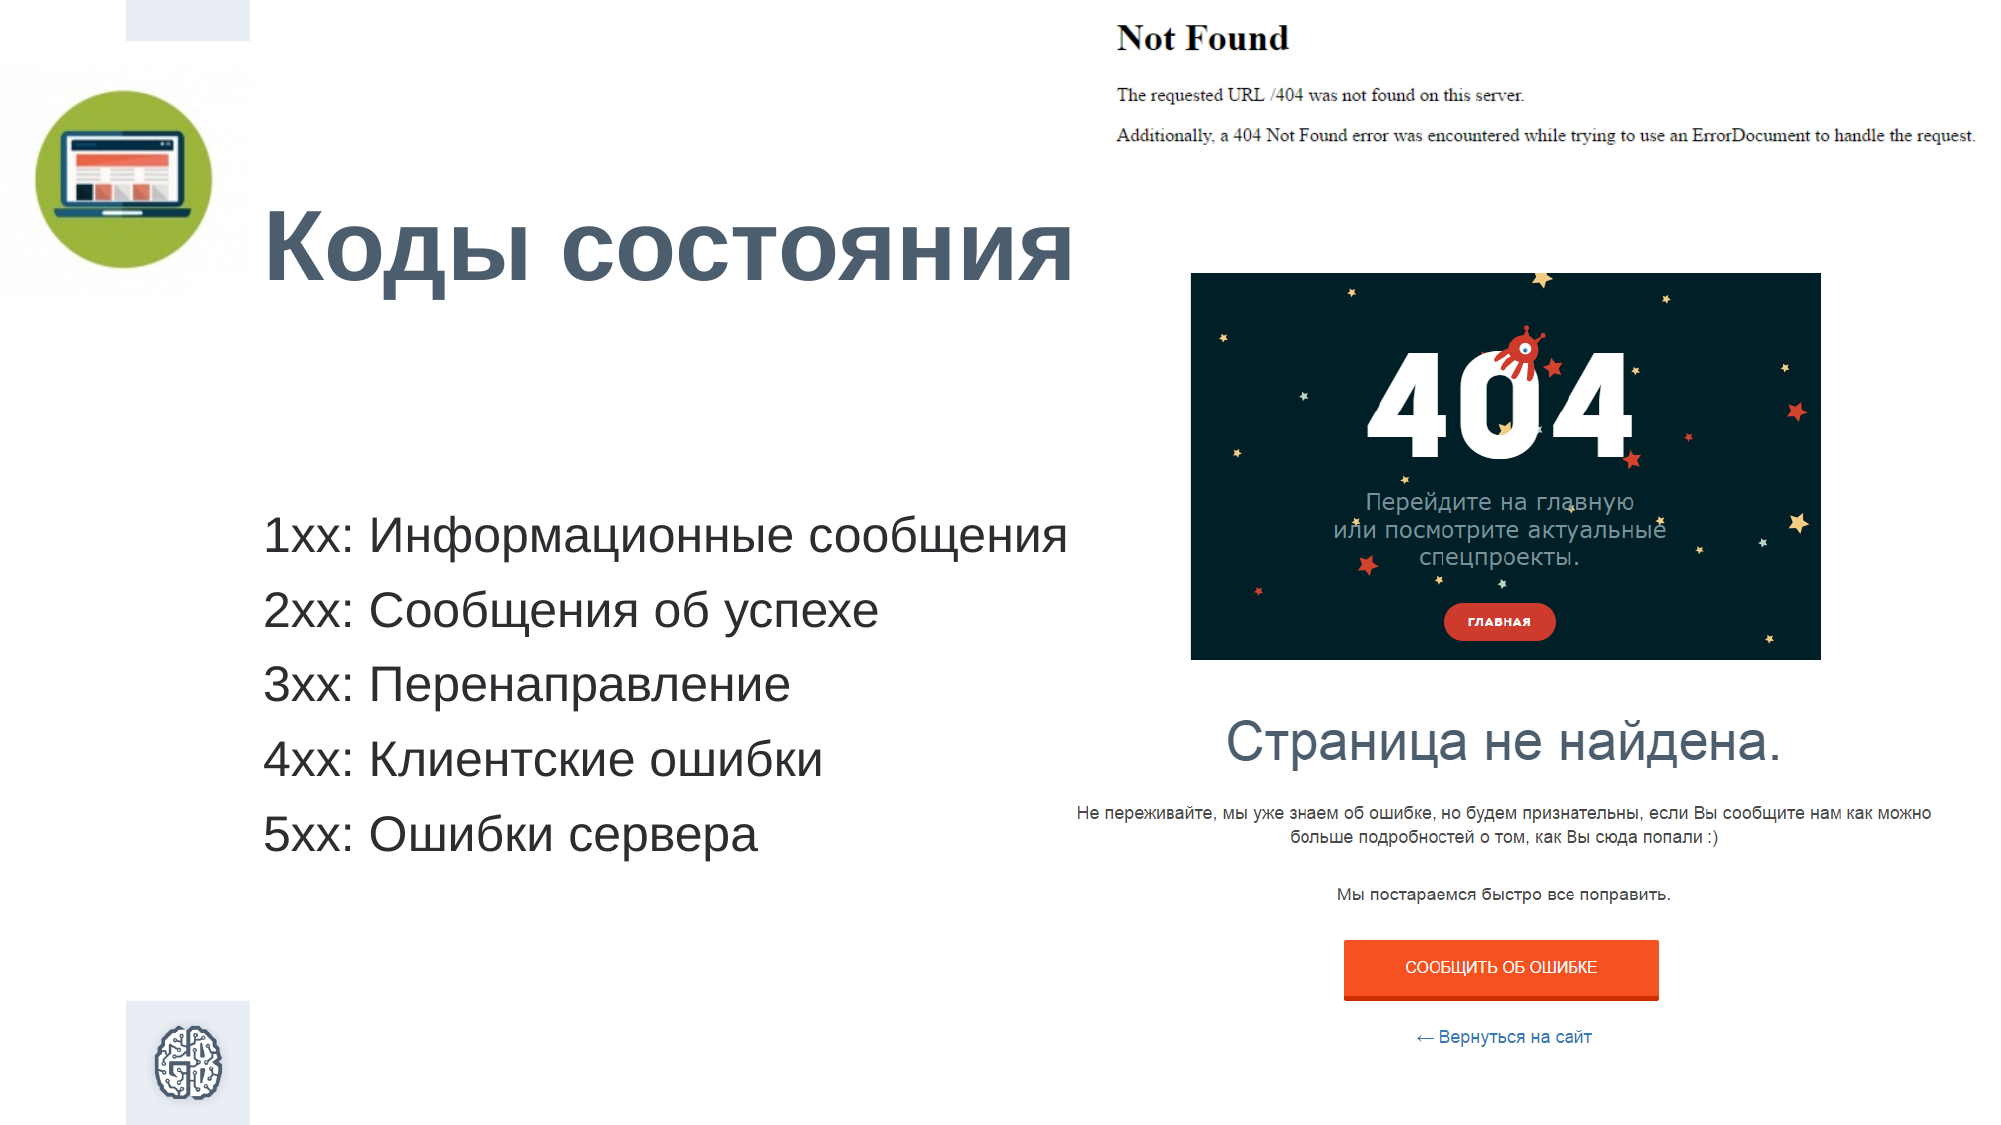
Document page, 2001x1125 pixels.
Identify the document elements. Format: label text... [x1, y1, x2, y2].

picture [144, 1016, 232, 1110]
picture [1038, 685, 1974, 1106]
picture [1190, 273, 1821, 660]
list 1xx: Информационные сообщения 2xx: Сообщения об успехе 3xx: Перенаправление 4xx: Клиентские ошибки 5xx: Ошибки сервера [248, 431, 1752, 941]
picture [0, 64, 252, 298]
title Коды состояния [248, 124, 1752, 372]
picture [1111, 17, 2000, 255]
